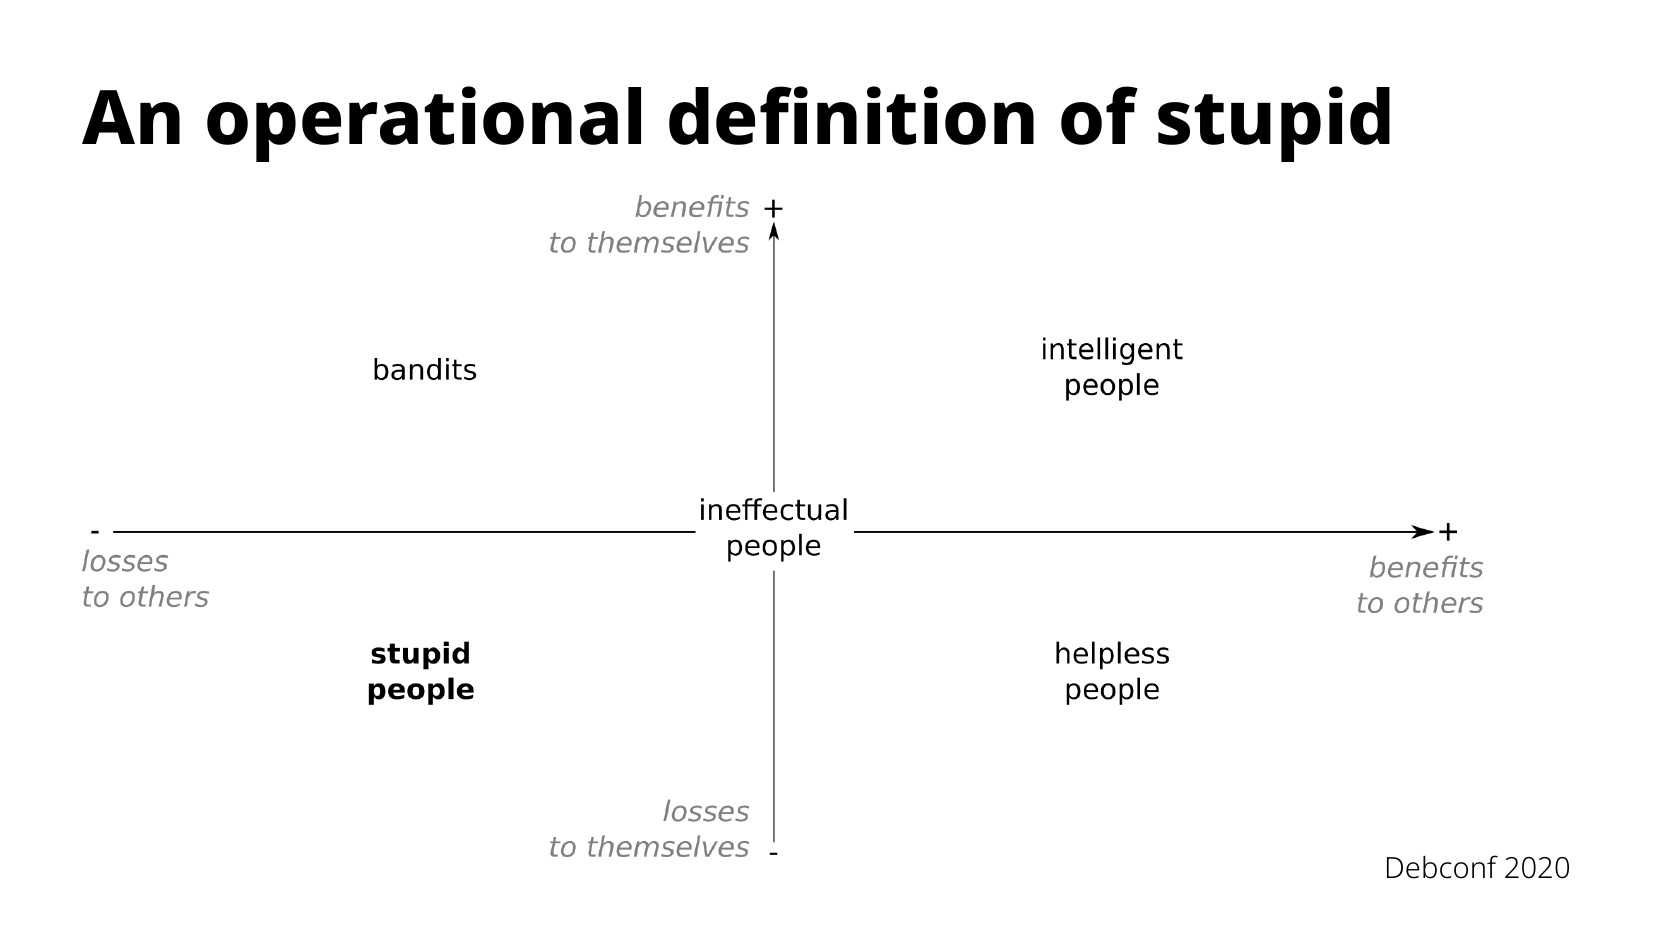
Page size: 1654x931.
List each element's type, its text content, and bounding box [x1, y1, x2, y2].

title An operational definition of stupid [82, 37, 1571, 193]
picture [82, 195, 1483, 857]
